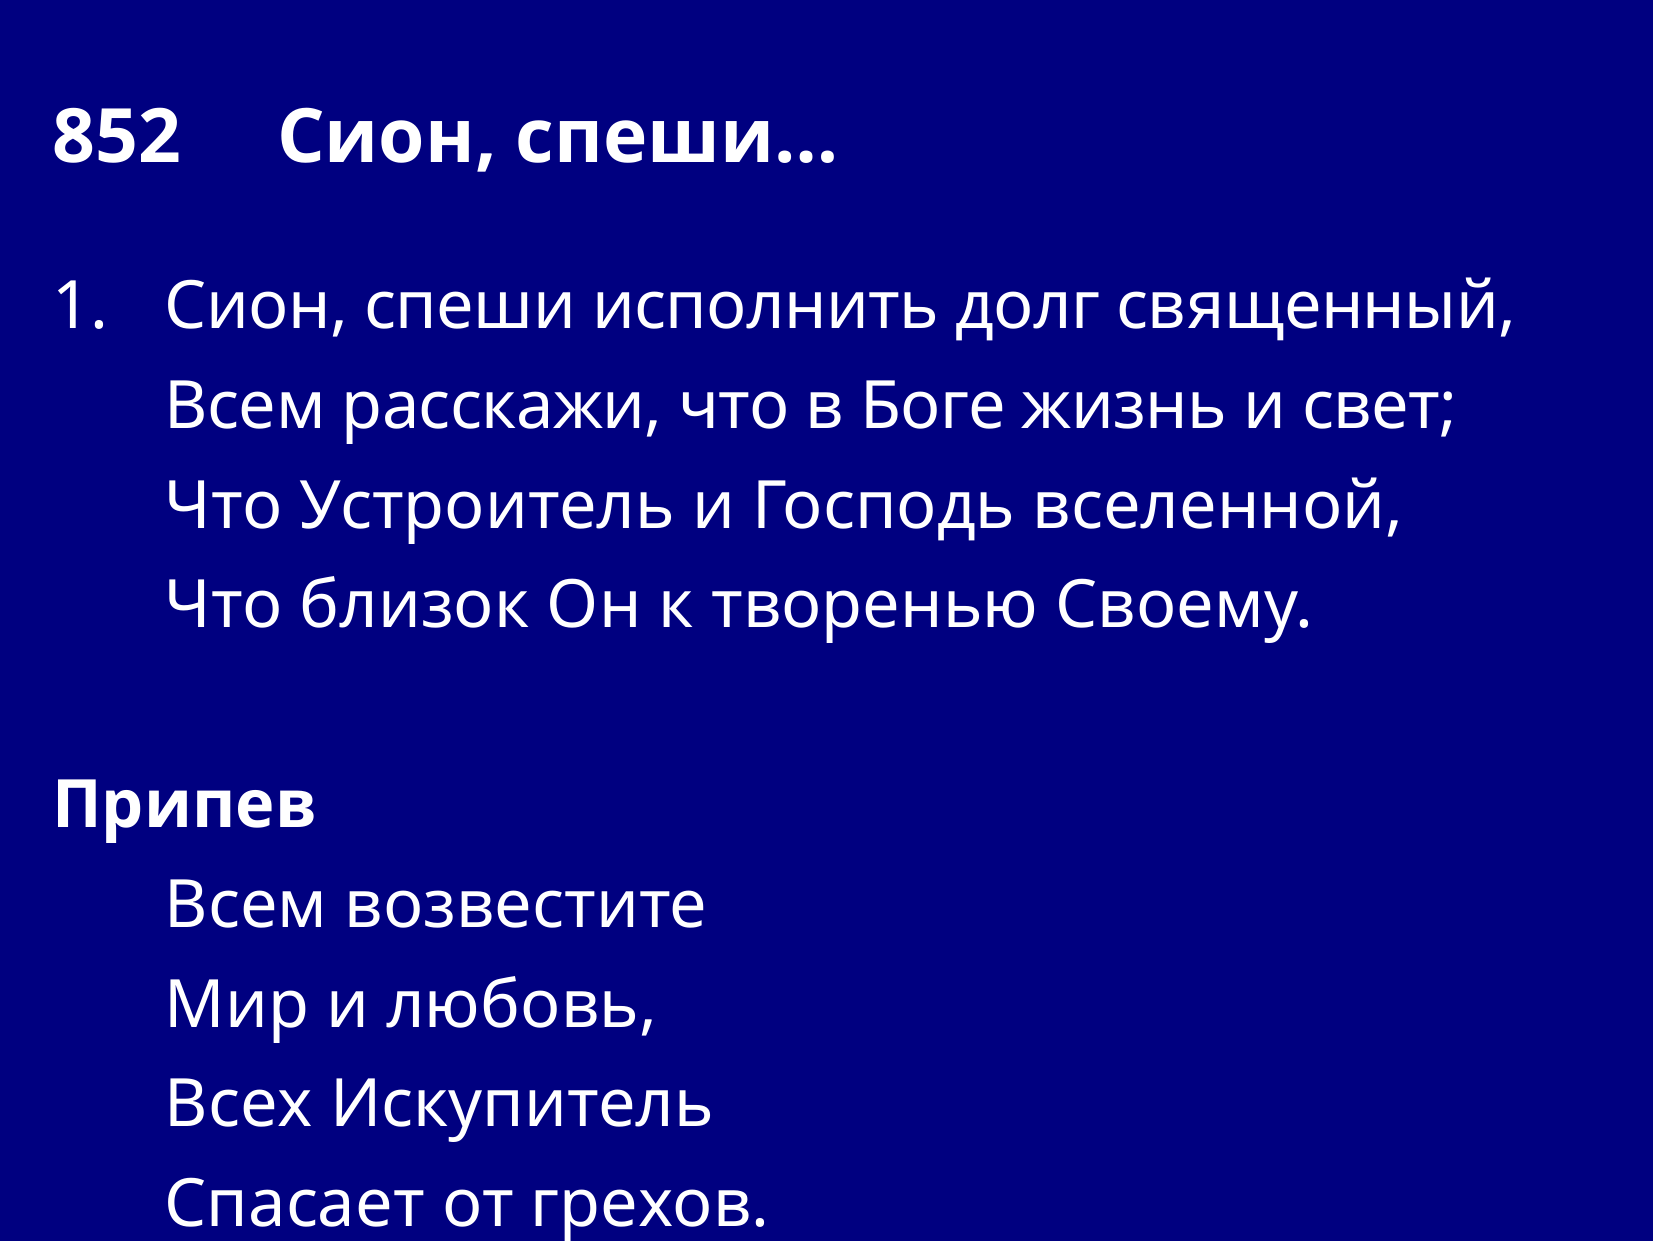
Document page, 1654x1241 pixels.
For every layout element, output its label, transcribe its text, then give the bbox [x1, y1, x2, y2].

text_box 1. Сион, спеши исполнить долг священный, Всем расскажи, что в Боге жизнь и свет; Что Устроитель и Господь вселенной, Что близок Он к творенью Своему. Припев Всем возвестите Мир и любовь, Всех Искупитель Спасает от грехов. [37, 150, 1651, 1163]
text_box 852 Сион, спеши… [37, 75, 1576, 188]
